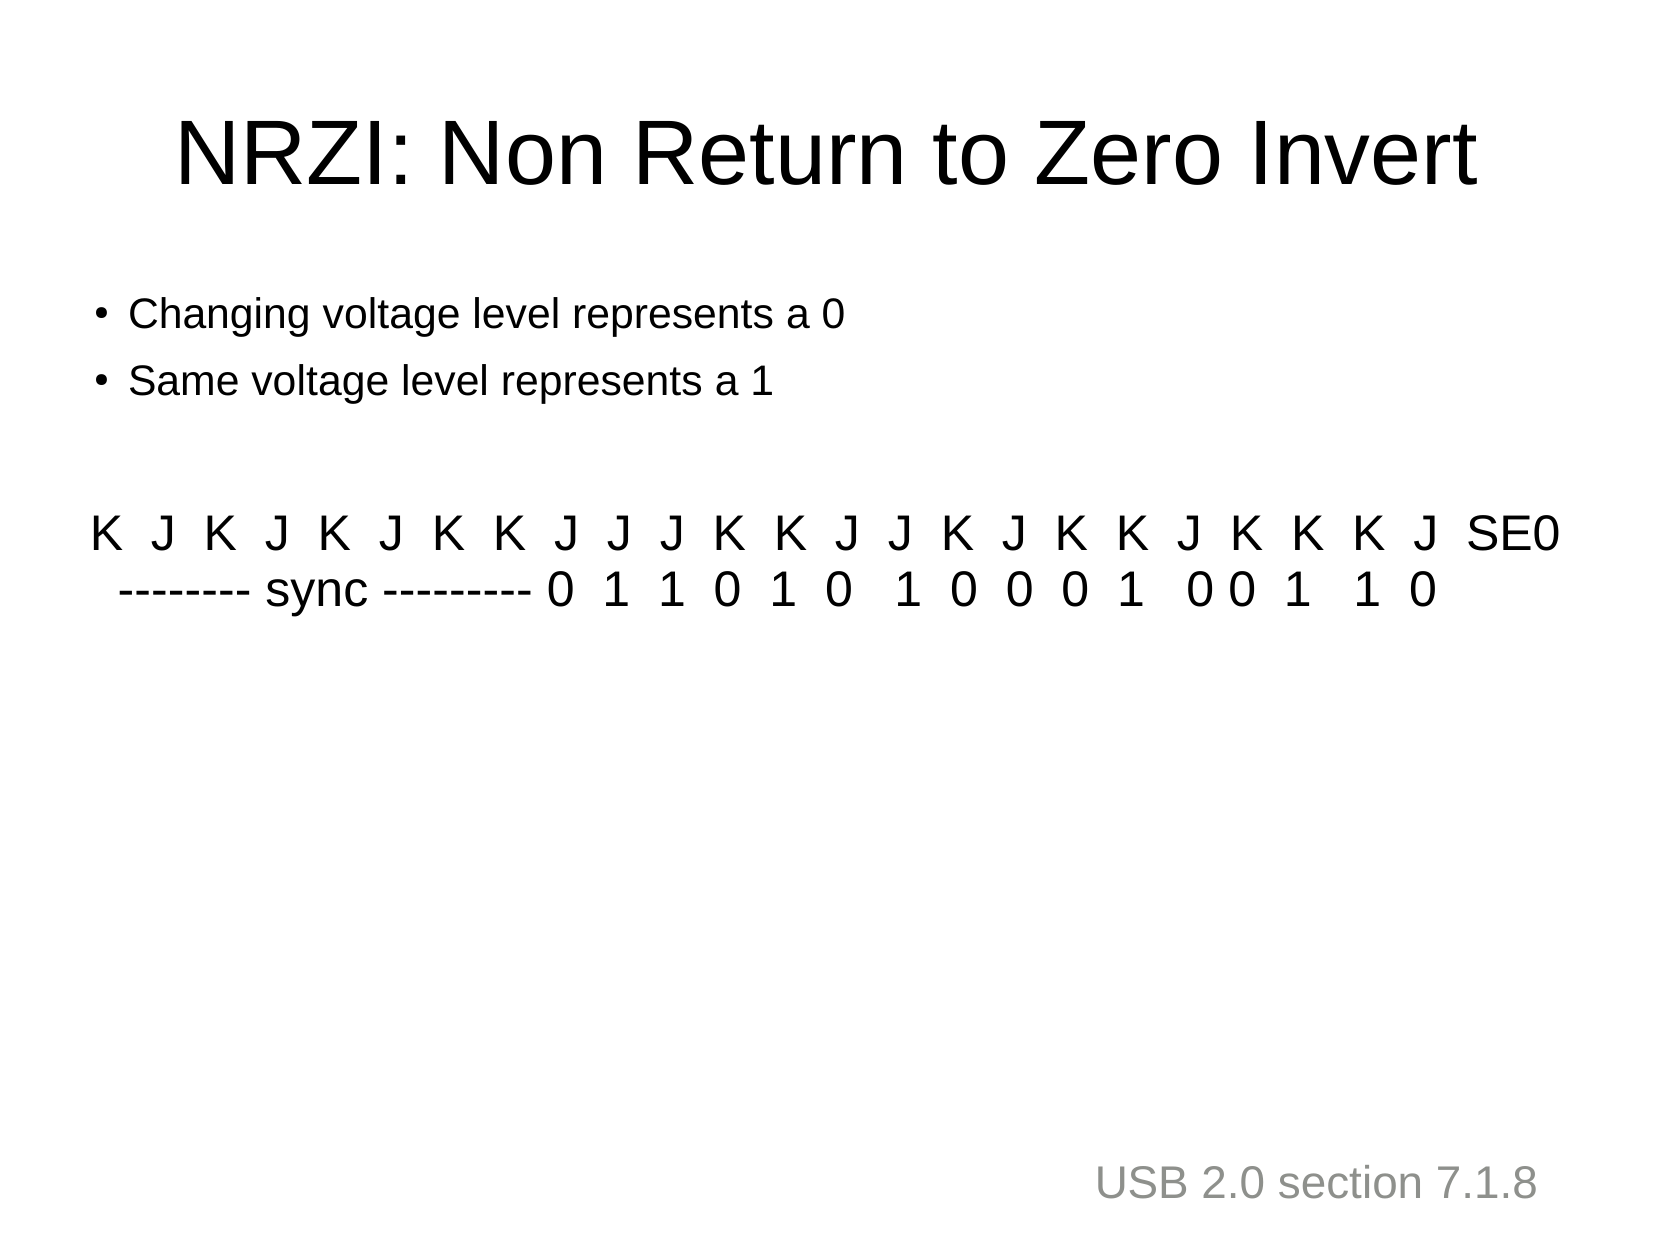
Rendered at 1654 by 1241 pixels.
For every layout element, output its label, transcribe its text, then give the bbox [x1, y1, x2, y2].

title NRZI: Non Return to Zero Invert [82, 49, 1571, 257]
text_box K J K J K J K K J J J K K J J K J K K J K K K J SE0 -------- sync --------- 0 1 1 0 1 0 1 0 0 0 1 0 0 1 1 0 [75, 498, 1621, 681]
text_box USB 2.0 section 7.1.8 [1080, 1149, 1636, 1231]
list Changing voltage level represents a 0 Same voltage level represents a 1 [82, 290, 1571, 406]
